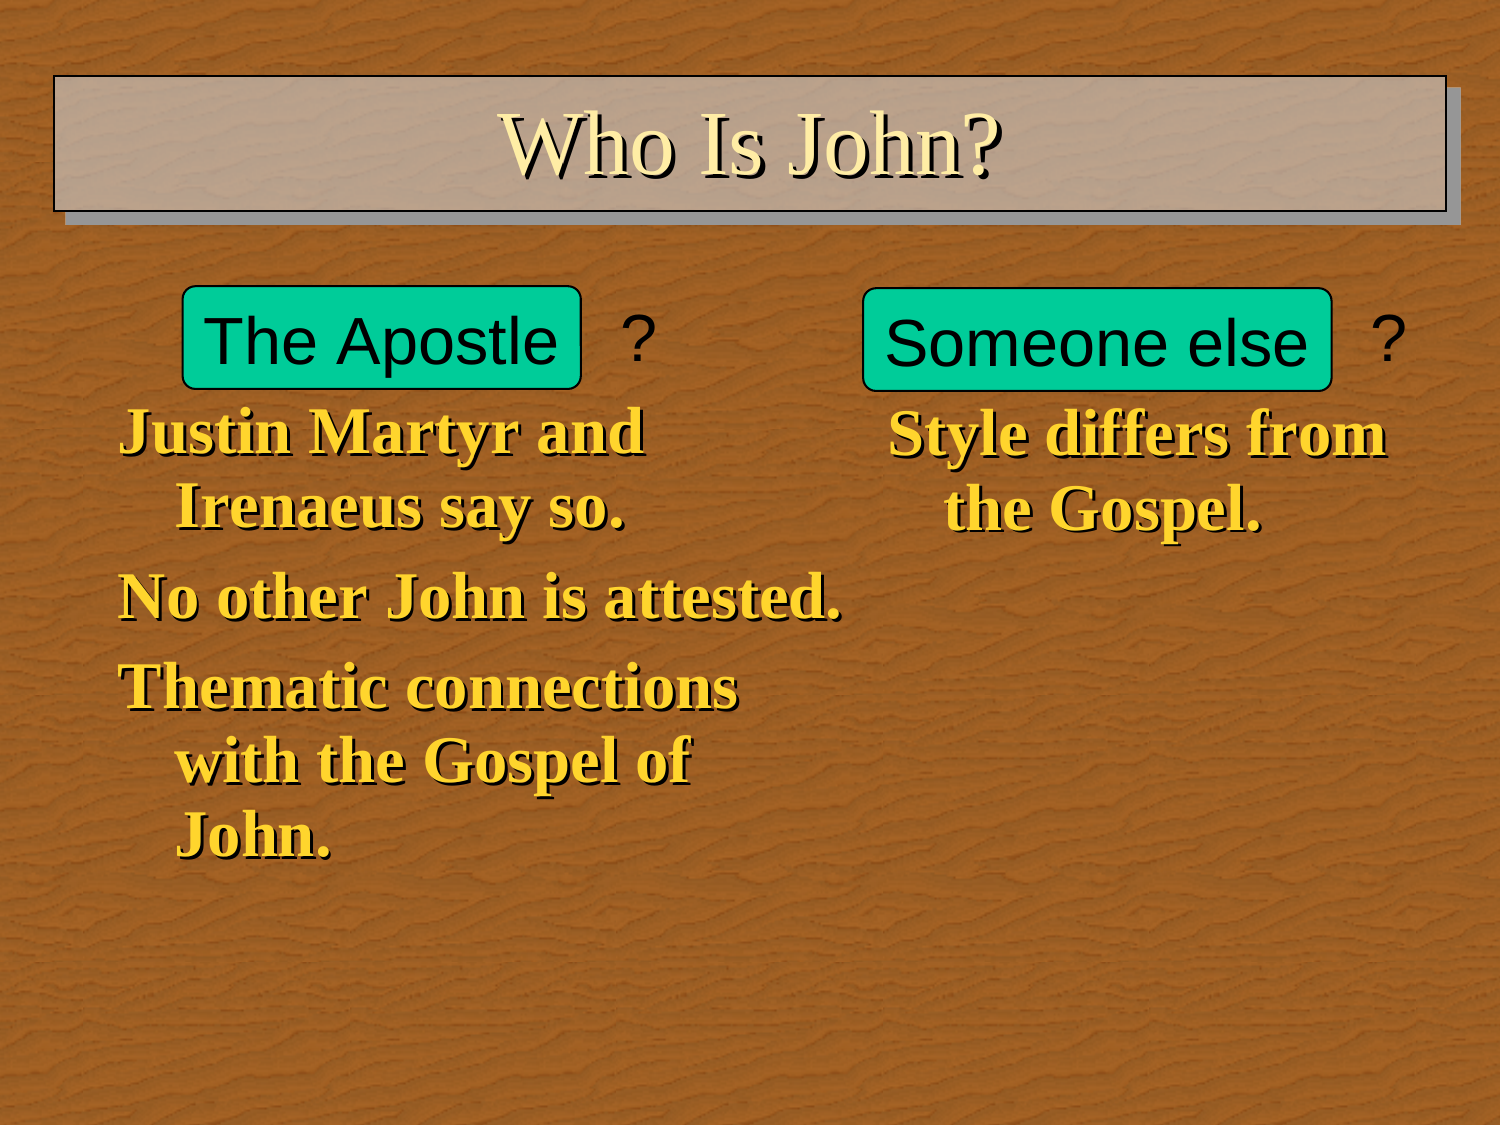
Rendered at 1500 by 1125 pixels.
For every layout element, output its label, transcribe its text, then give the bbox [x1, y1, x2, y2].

list Justin Martyr and Irenaeus say so. No other John is attested. Thematic connections with the Gospel of John. [102, 386, 864, 1095]
text_box ? [605, 287, 764, 383]
picture [0, 0, 1500, 1125]
list Style differs from the Gospel. [871, 388, 1455, 1069]
text_box ? [1355, 287, 1500, 383]
text_box Someone else [863, 288, 1332, 391]
title Who Is John? [65, 85, 1435, 203]
text_box The Apostle [182, 286, 581, 389]
